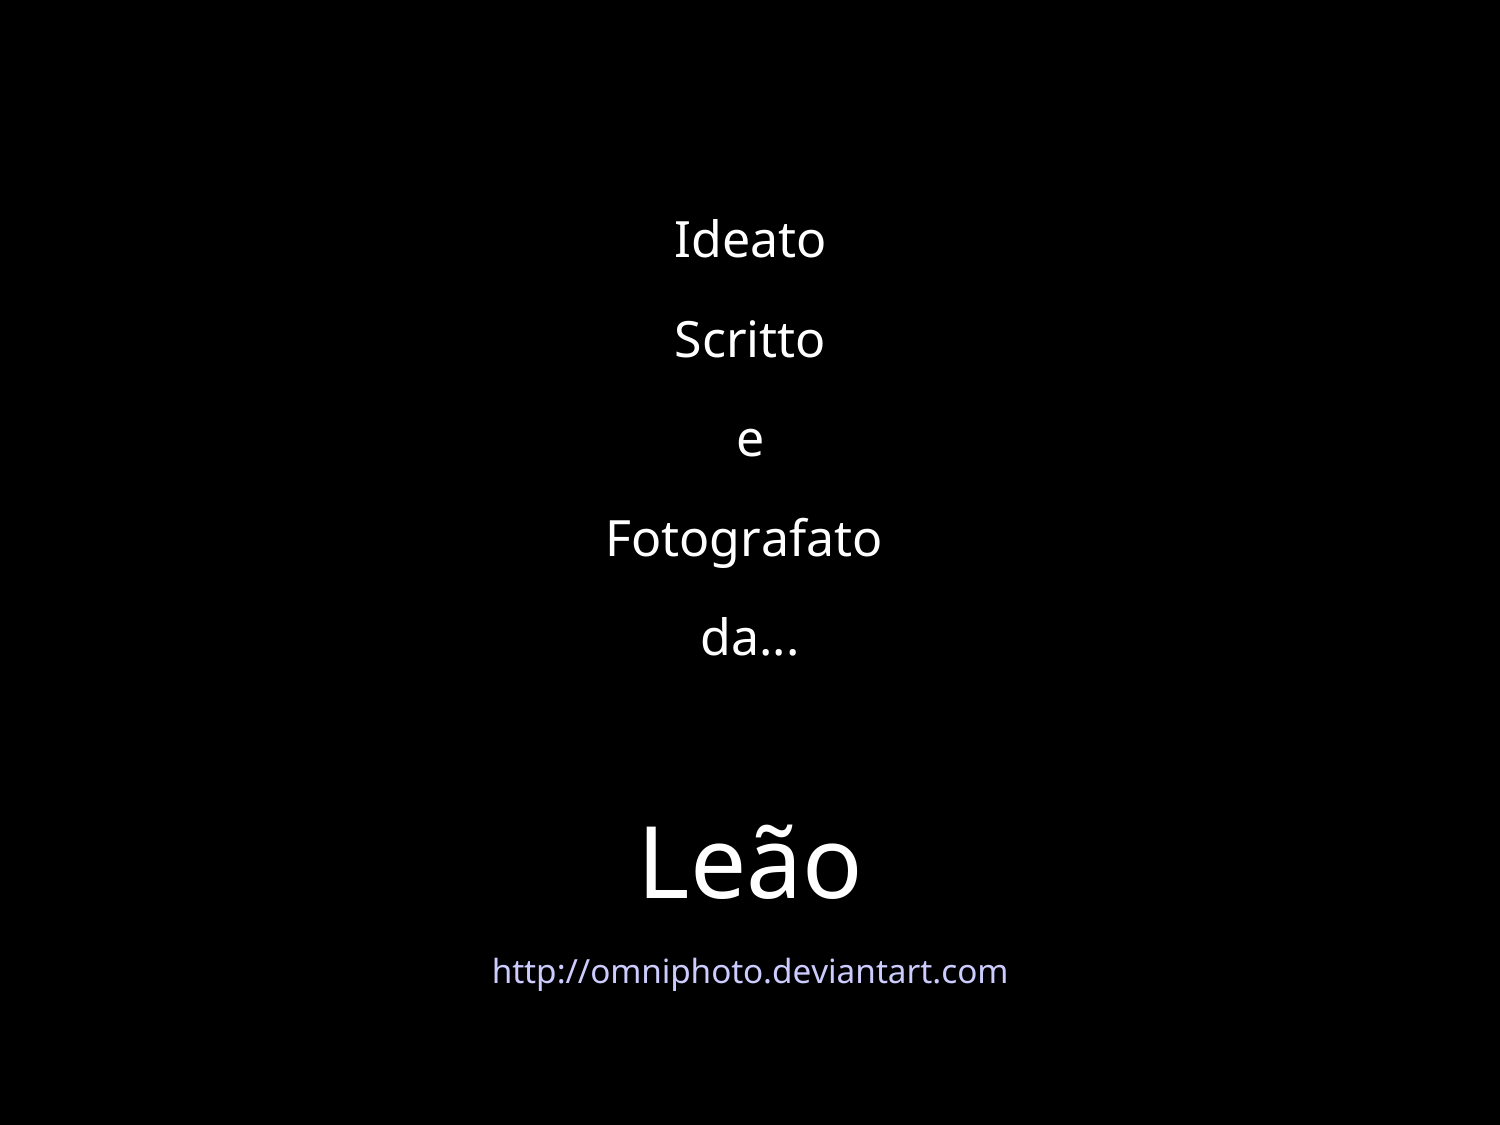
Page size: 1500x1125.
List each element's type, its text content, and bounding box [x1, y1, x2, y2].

text_box Ideato Scritto e Fotografato da... [312, 196, 1188, 679]
text_box Leão http://omniphoto.deviantart.com [312, 783, 1188, 1002]
